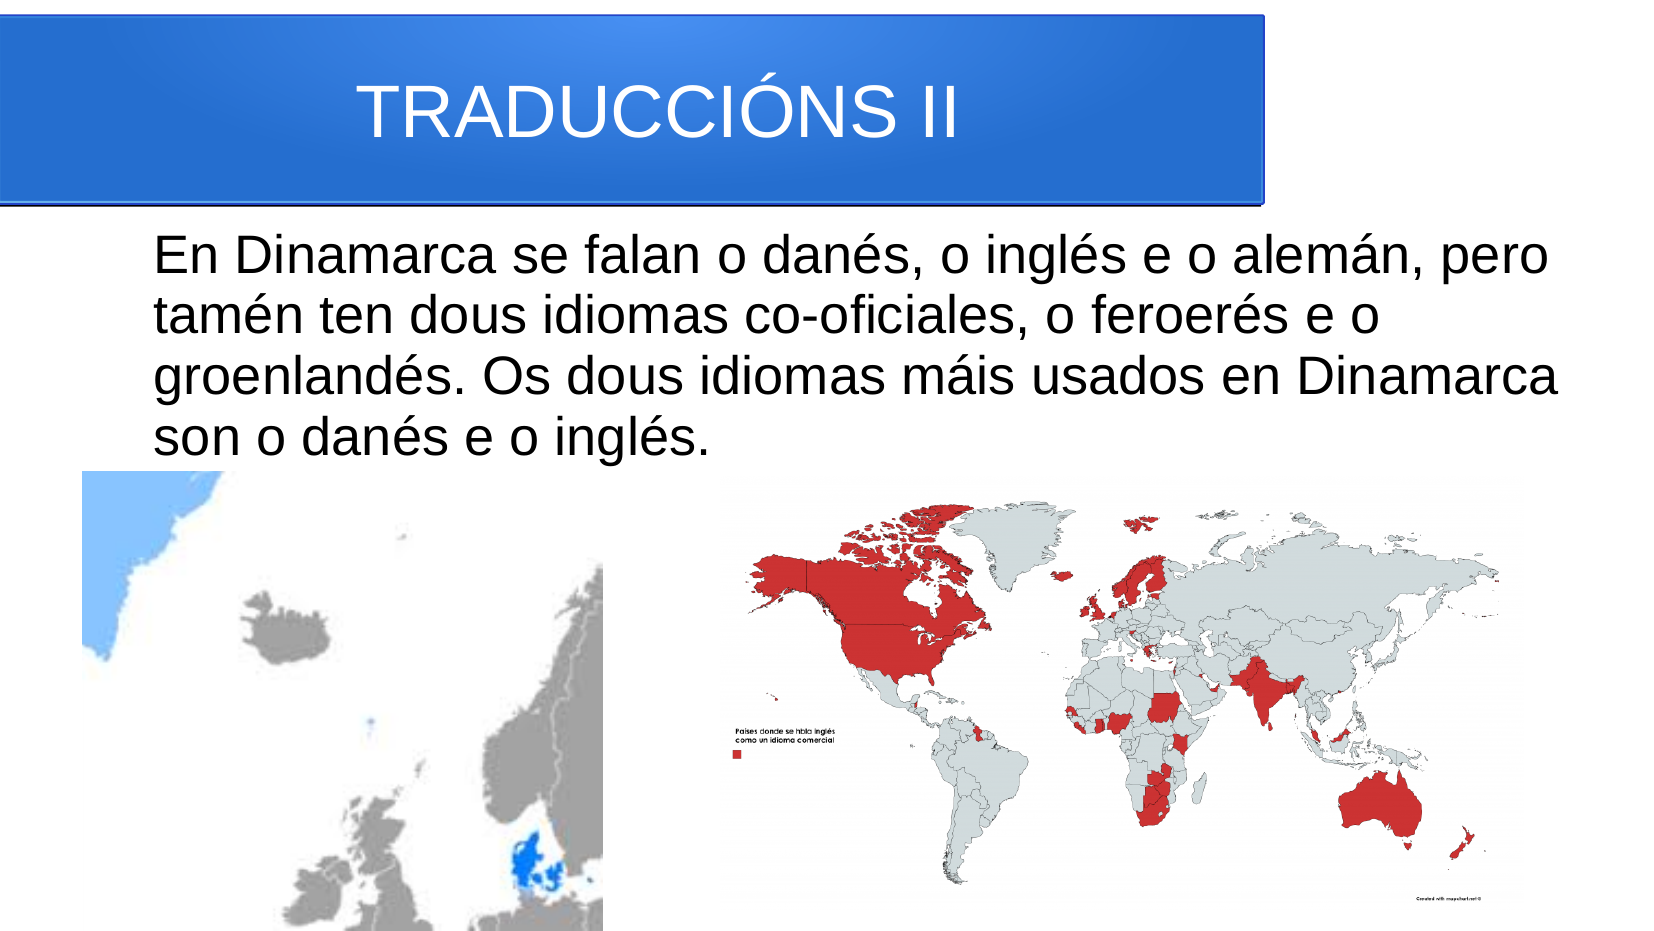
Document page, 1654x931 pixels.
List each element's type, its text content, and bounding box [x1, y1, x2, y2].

title TRADUCCIÓNS II [82, 35, 1235, 189]
picture [82, 471, 603, 931]
list En Dinamarca se falan o danés, o inglés e o alemán, pero tamén ten dous idiomas co-oficiales, o feroerés e o groenlandés. Os dous idiomas máis usados en Dinamarca son o danés e o inglés. [82, 224, 1571, 764]
picture [720, 476, 1524, 910]
